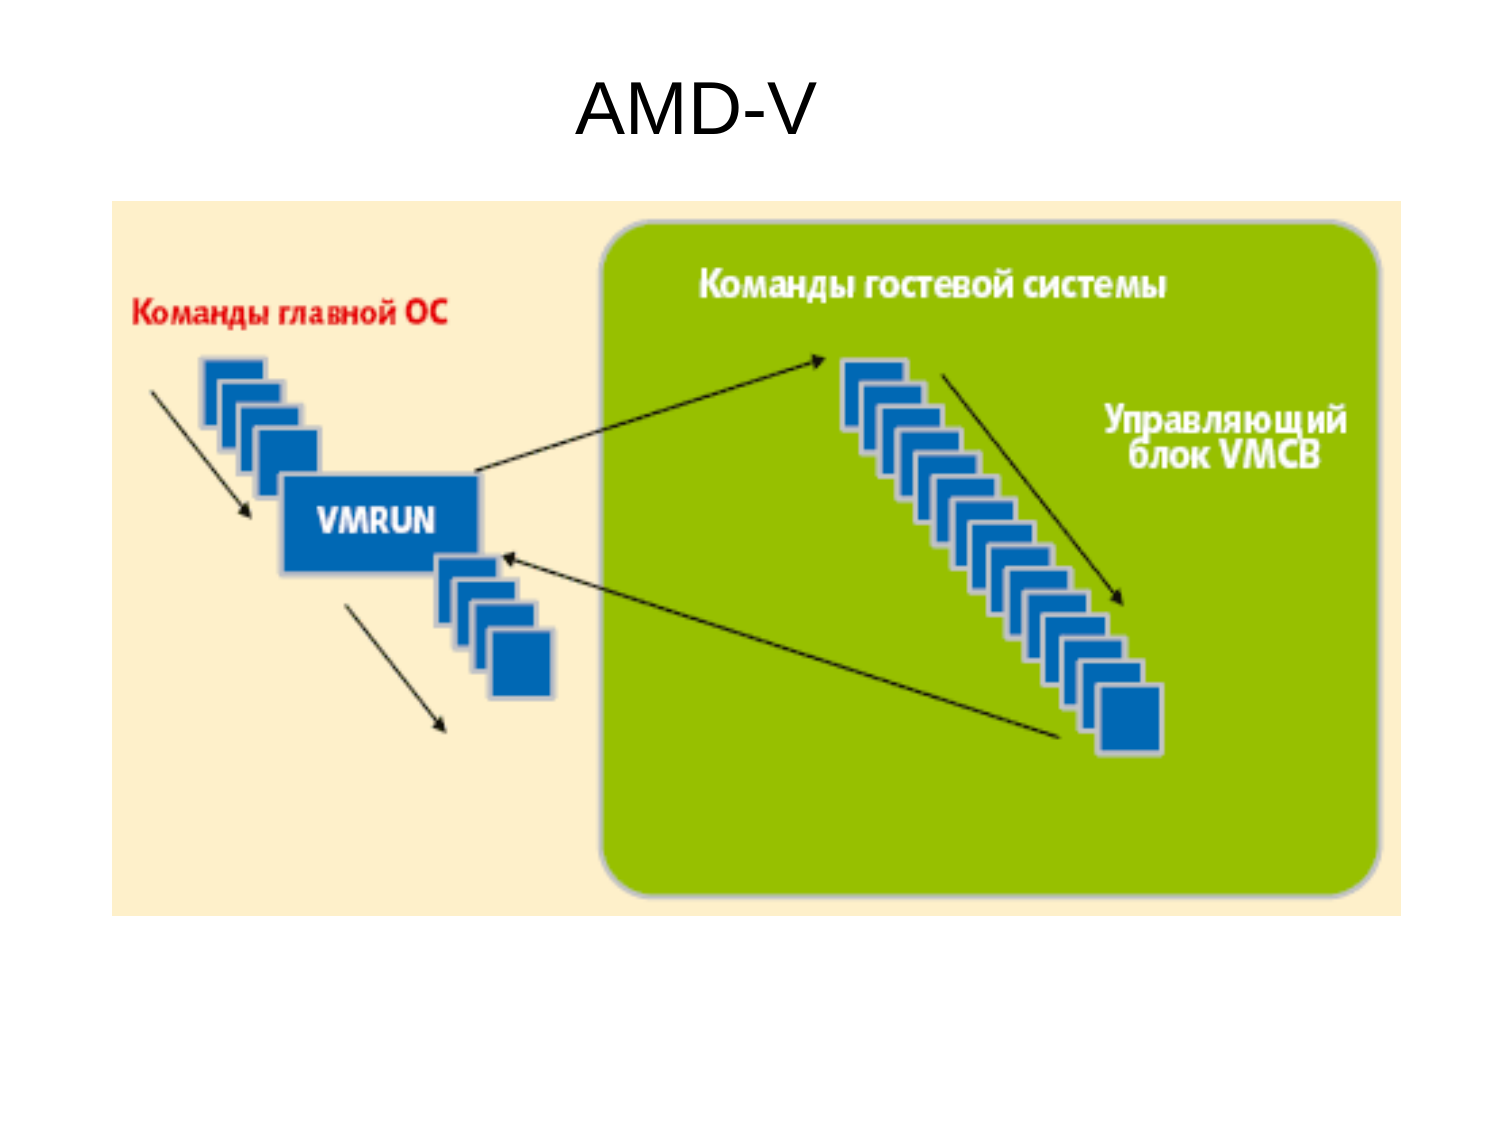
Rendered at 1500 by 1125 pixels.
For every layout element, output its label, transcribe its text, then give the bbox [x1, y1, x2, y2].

text_box AMD-V [561, 59, 1197, 205]
picture [112, 201, 1401, 916]
